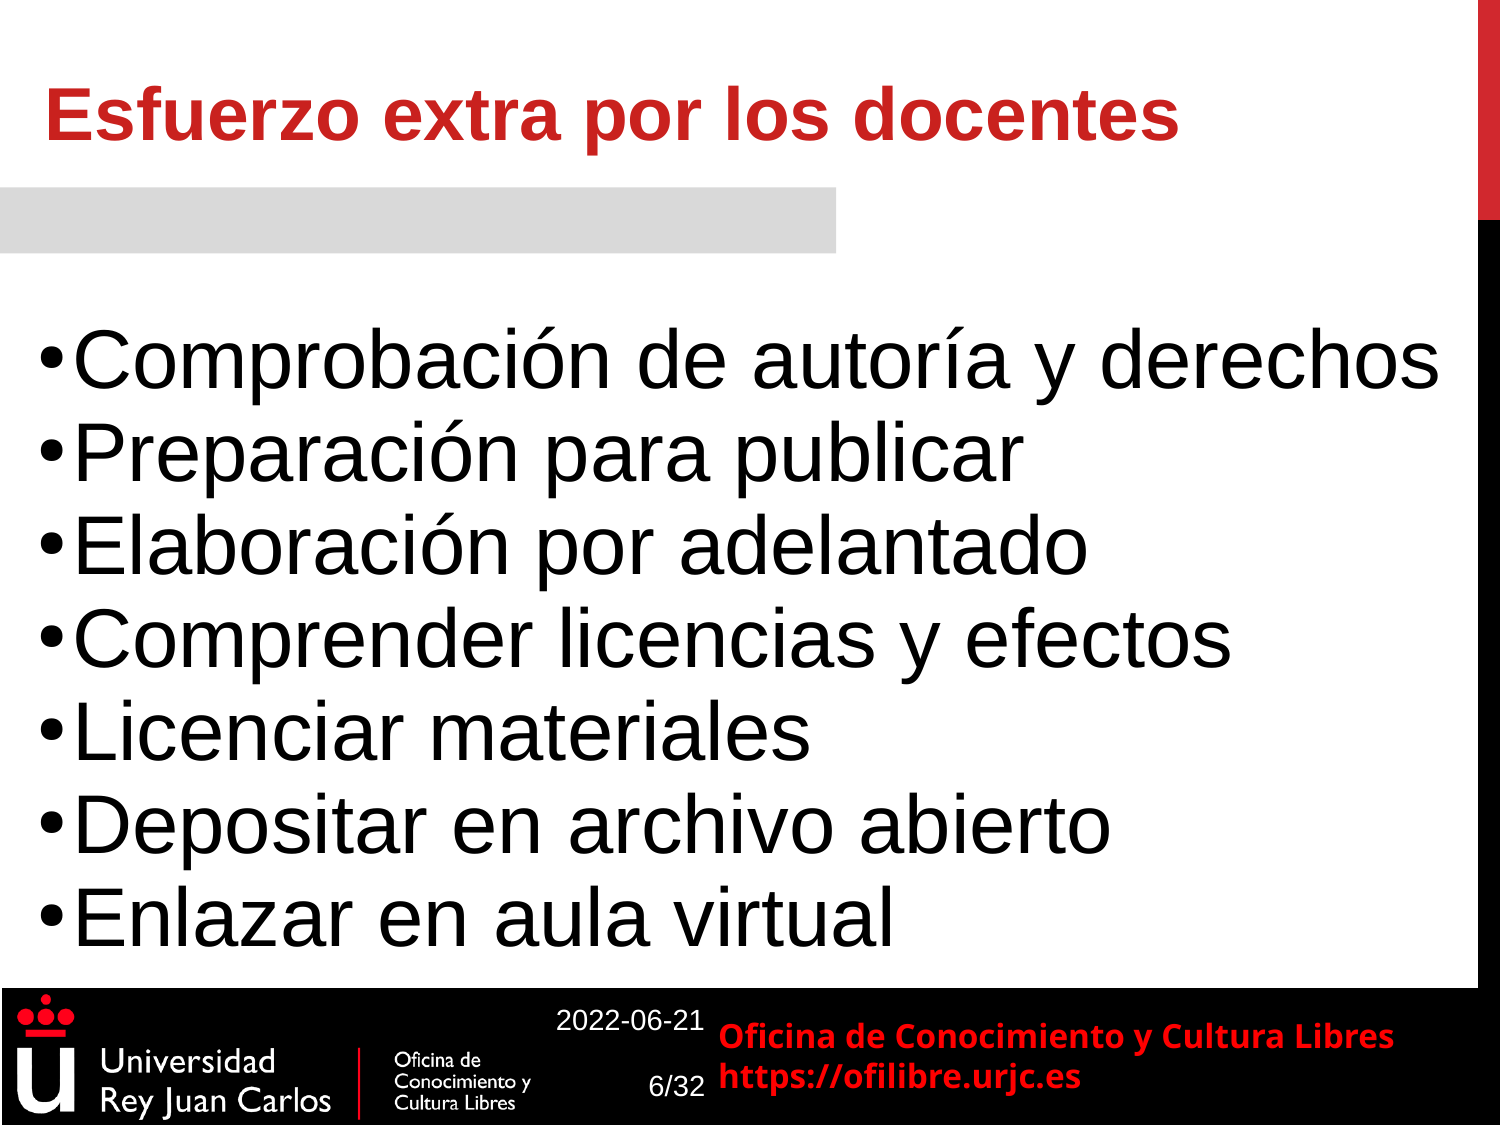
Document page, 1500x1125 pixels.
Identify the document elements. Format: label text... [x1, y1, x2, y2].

text_box Esfuerzo extra por los docentes [30, 64, 1306, 248]
text_box Comprobación de autoría y derechos Preparación para publicar Elaboración por adelantado Comprender licencias y efectos Licenciar materiales Depositar en archivo abierto Enlazar en aula virtual [22, 305, 1463, 972]
picture [17, 994, 531, 1120]
title [75, 7, 1425, 196]
